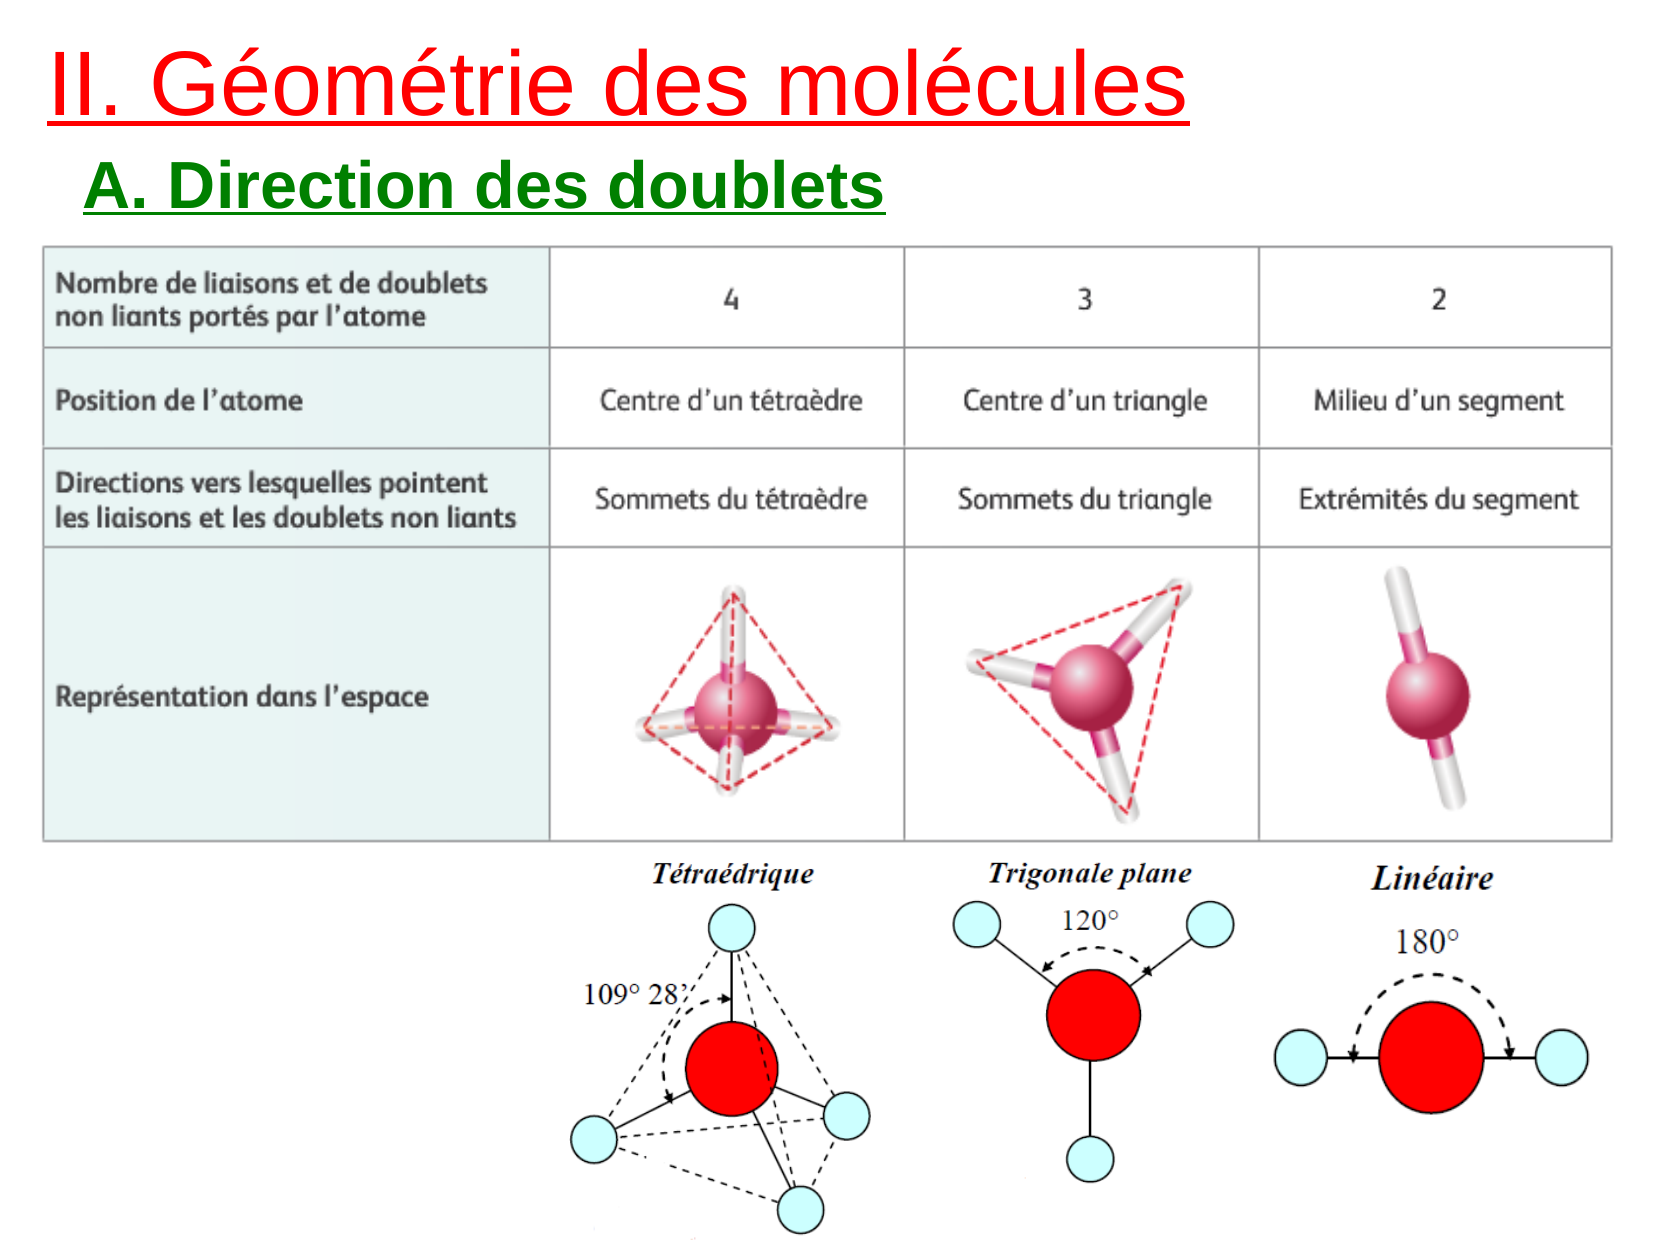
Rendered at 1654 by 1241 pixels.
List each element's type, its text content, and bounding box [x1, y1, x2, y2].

picture [29, 236, 1625, 855]
picture [1267, 856, 1595, 1126]
picture [887, 856, 1241, 1190]
picture [561, 856, 886, 1240]
list A. Direction des doublets [82, 147, 945, 223]
title II. Géométrie des molécules [47, 29, 1536, 139]
